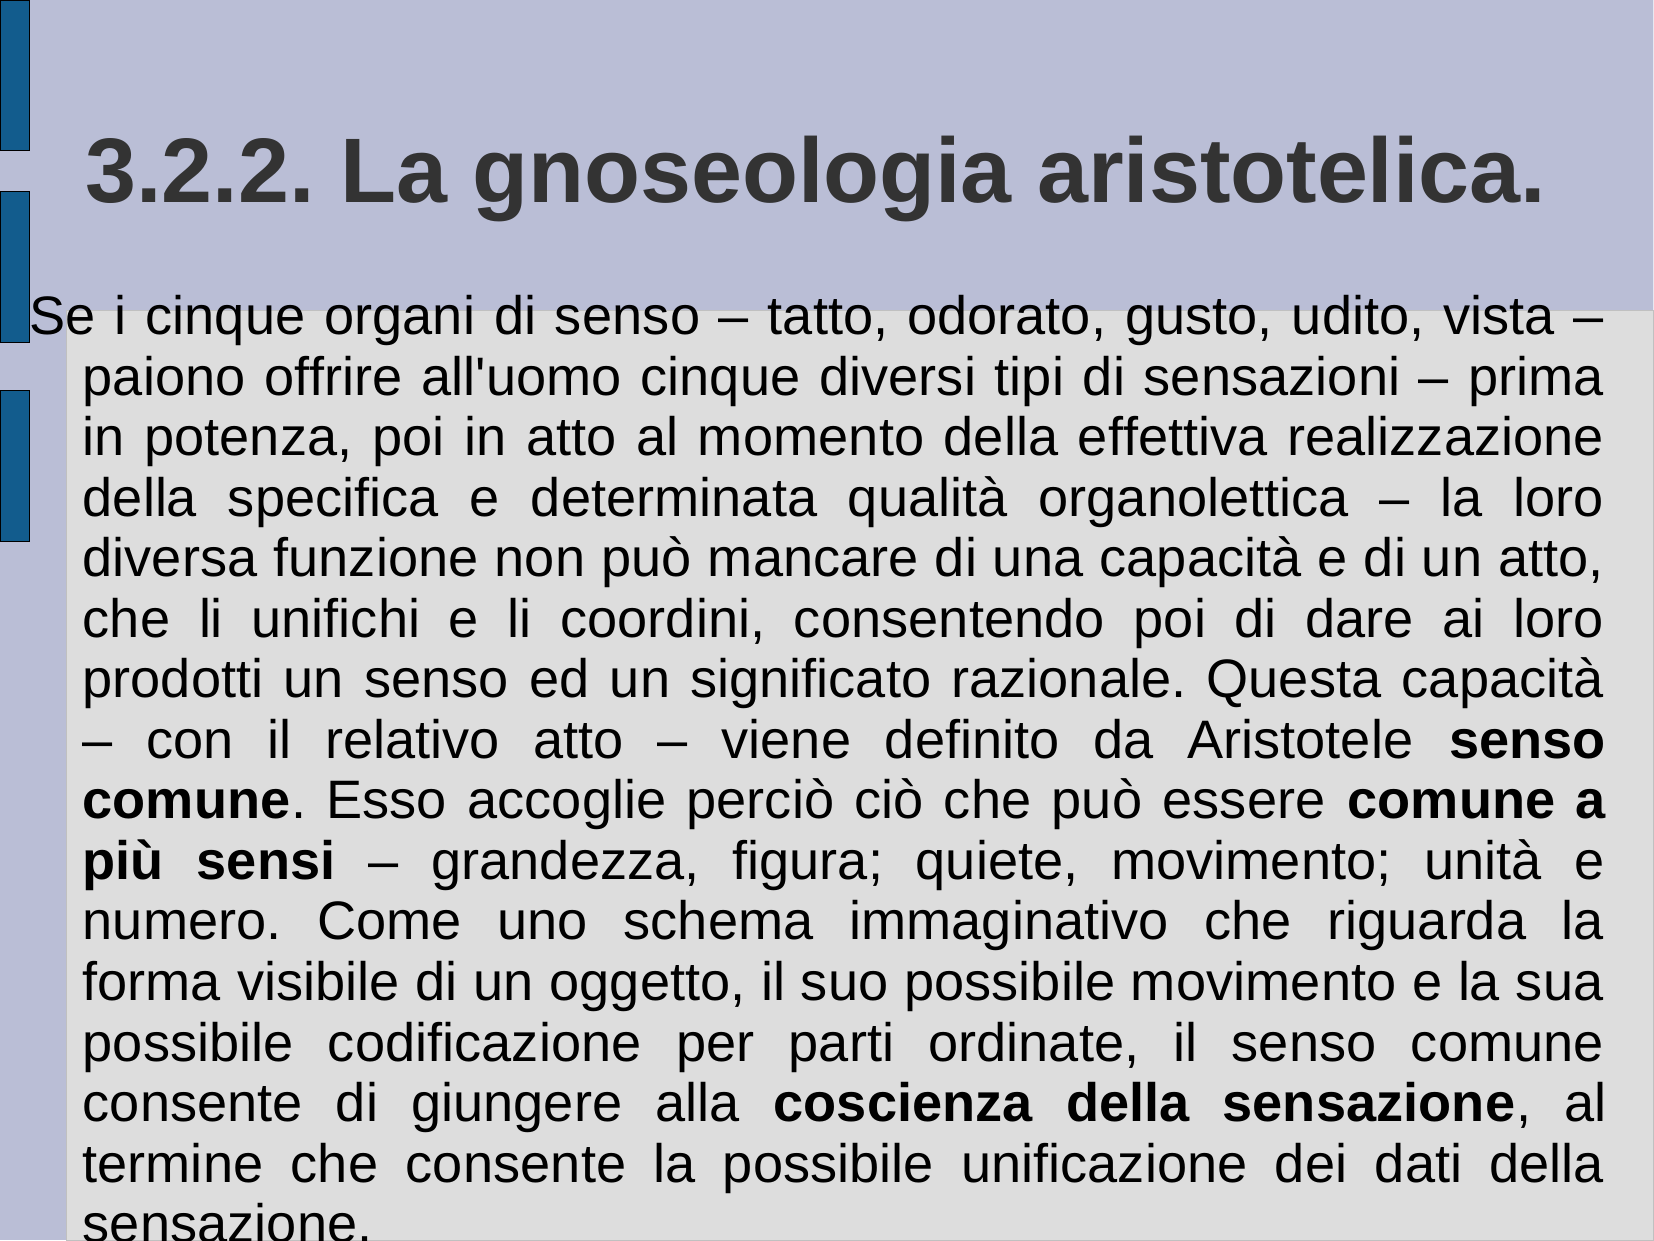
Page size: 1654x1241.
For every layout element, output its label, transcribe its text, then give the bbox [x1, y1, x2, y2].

title 3.2.2. La gnoseologia aristotelica. [76, 67, 1583, 275]
list Se i cinque organi di senso – tatto, odorato, gusto, udito, vista – paiono offrire all'uomo cinque diversi tipi di sensazioni – prima in potenza, poi in atto al momento della effettiva realizzazione della specifica e determinata qualità organolettica – la loro diversa funzione non può mancare di una capacità e di un atto, che li unifichi e li coordini, consentendo poi di dare ai loro prodotti un senso ed un significato razionale. Questa capacità – con il relativo atto – viene definito da Aristotele senso comune. Esso accoglie perciò ciò che può essere comune a più sensi – grandezza, figura; quiete, movimento; unità e numero. Come uno schema immaginativo che riguarda la forma visibile di un oggetto, il suo possibile movimento e la sua possibile codificazione per parti ordinate, il senso comune consente di giungere alla coscienza della sensazione, al termine che consente la possibile unificazione dei dati della sensazione. [11, 285, 1607, 1201]
